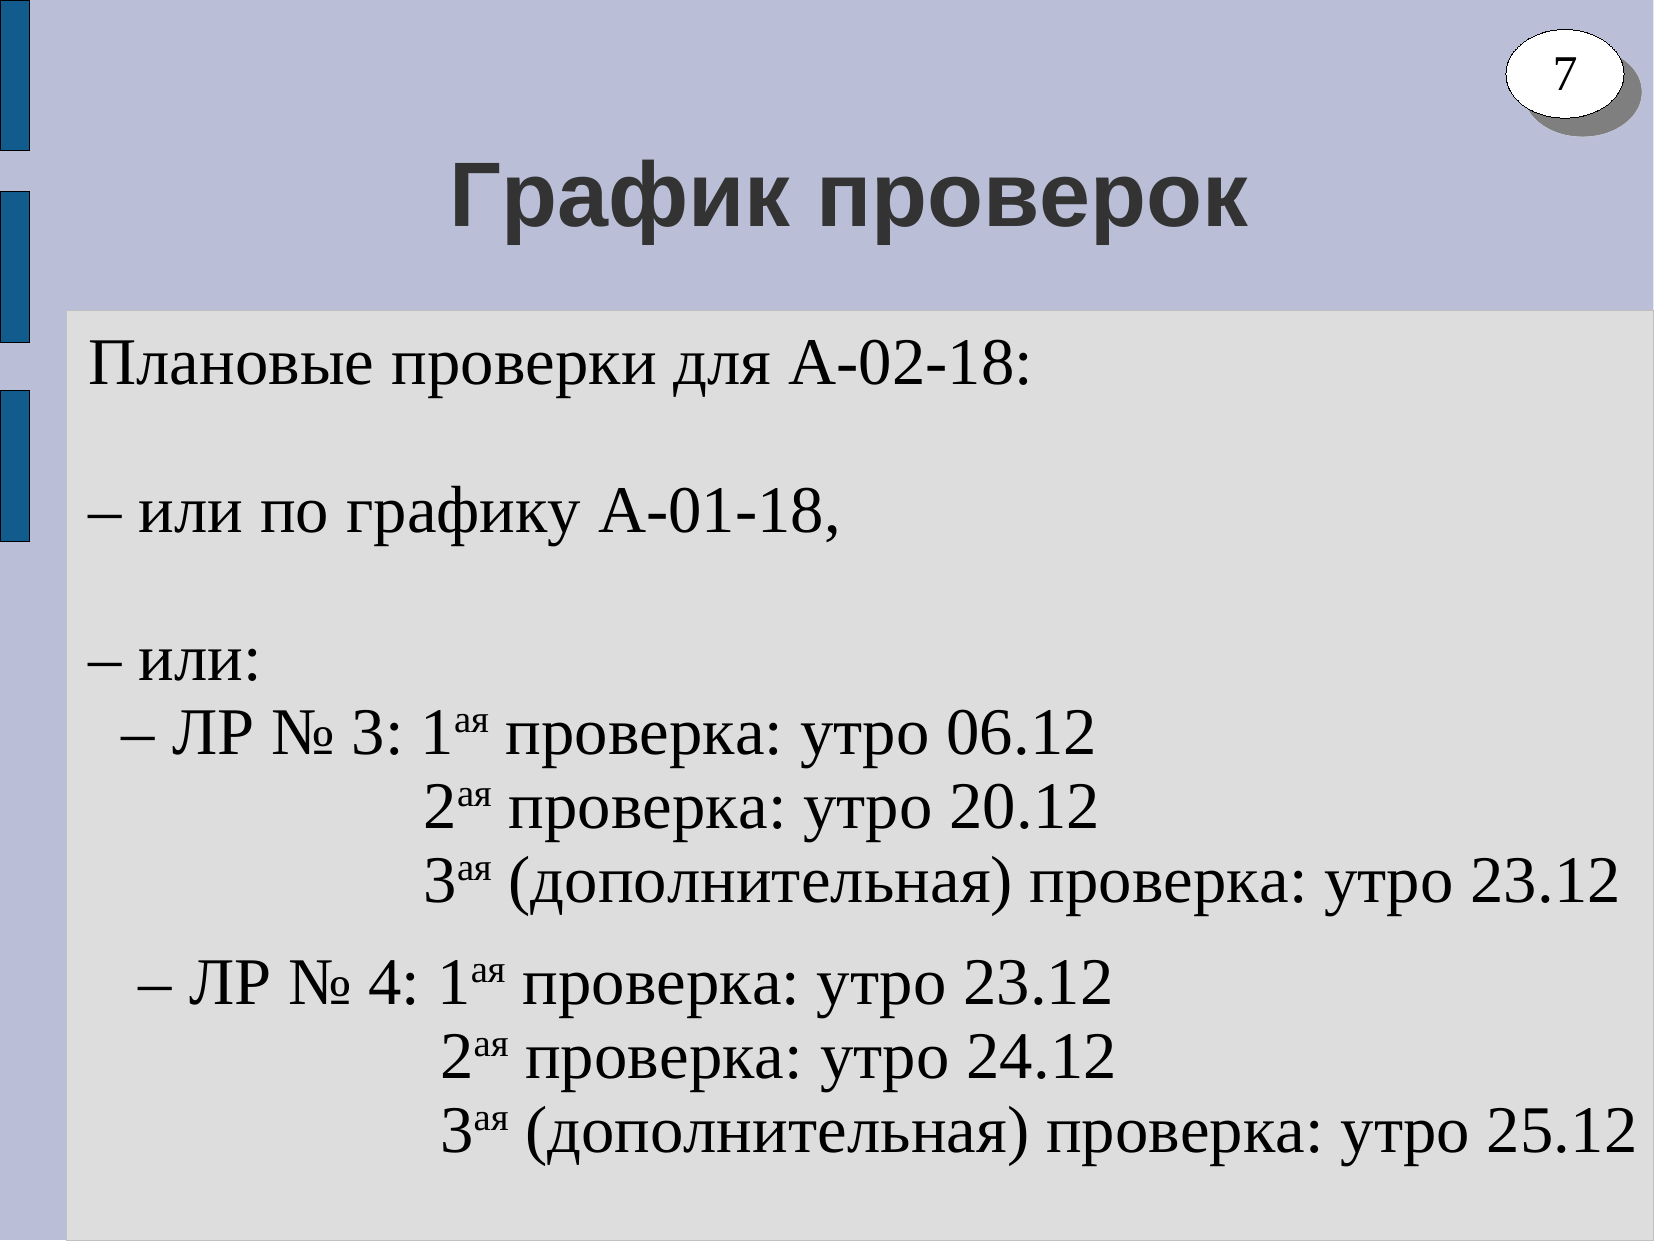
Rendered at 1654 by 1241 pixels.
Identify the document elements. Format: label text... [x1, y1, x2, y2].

text_box Плановые проверки для А-02-18: – или по графику А-01-18, – или: – ЛР № 3: 1ая проверка: утро 06.12 2ая проверка: утро 20.12 3ая (дополнительная) проверка: утро 23.12 – ЛР № 4: 1ая проверка: утро 23.12 2ая проверка: утро 24.12 3ая (дополнительная) проверка: утро 25.12 [88, 324, 1640, 1170]
text_box 7 [1505, 29, 1625, 119]
title График проверок [121, 91, 1534, 299]
